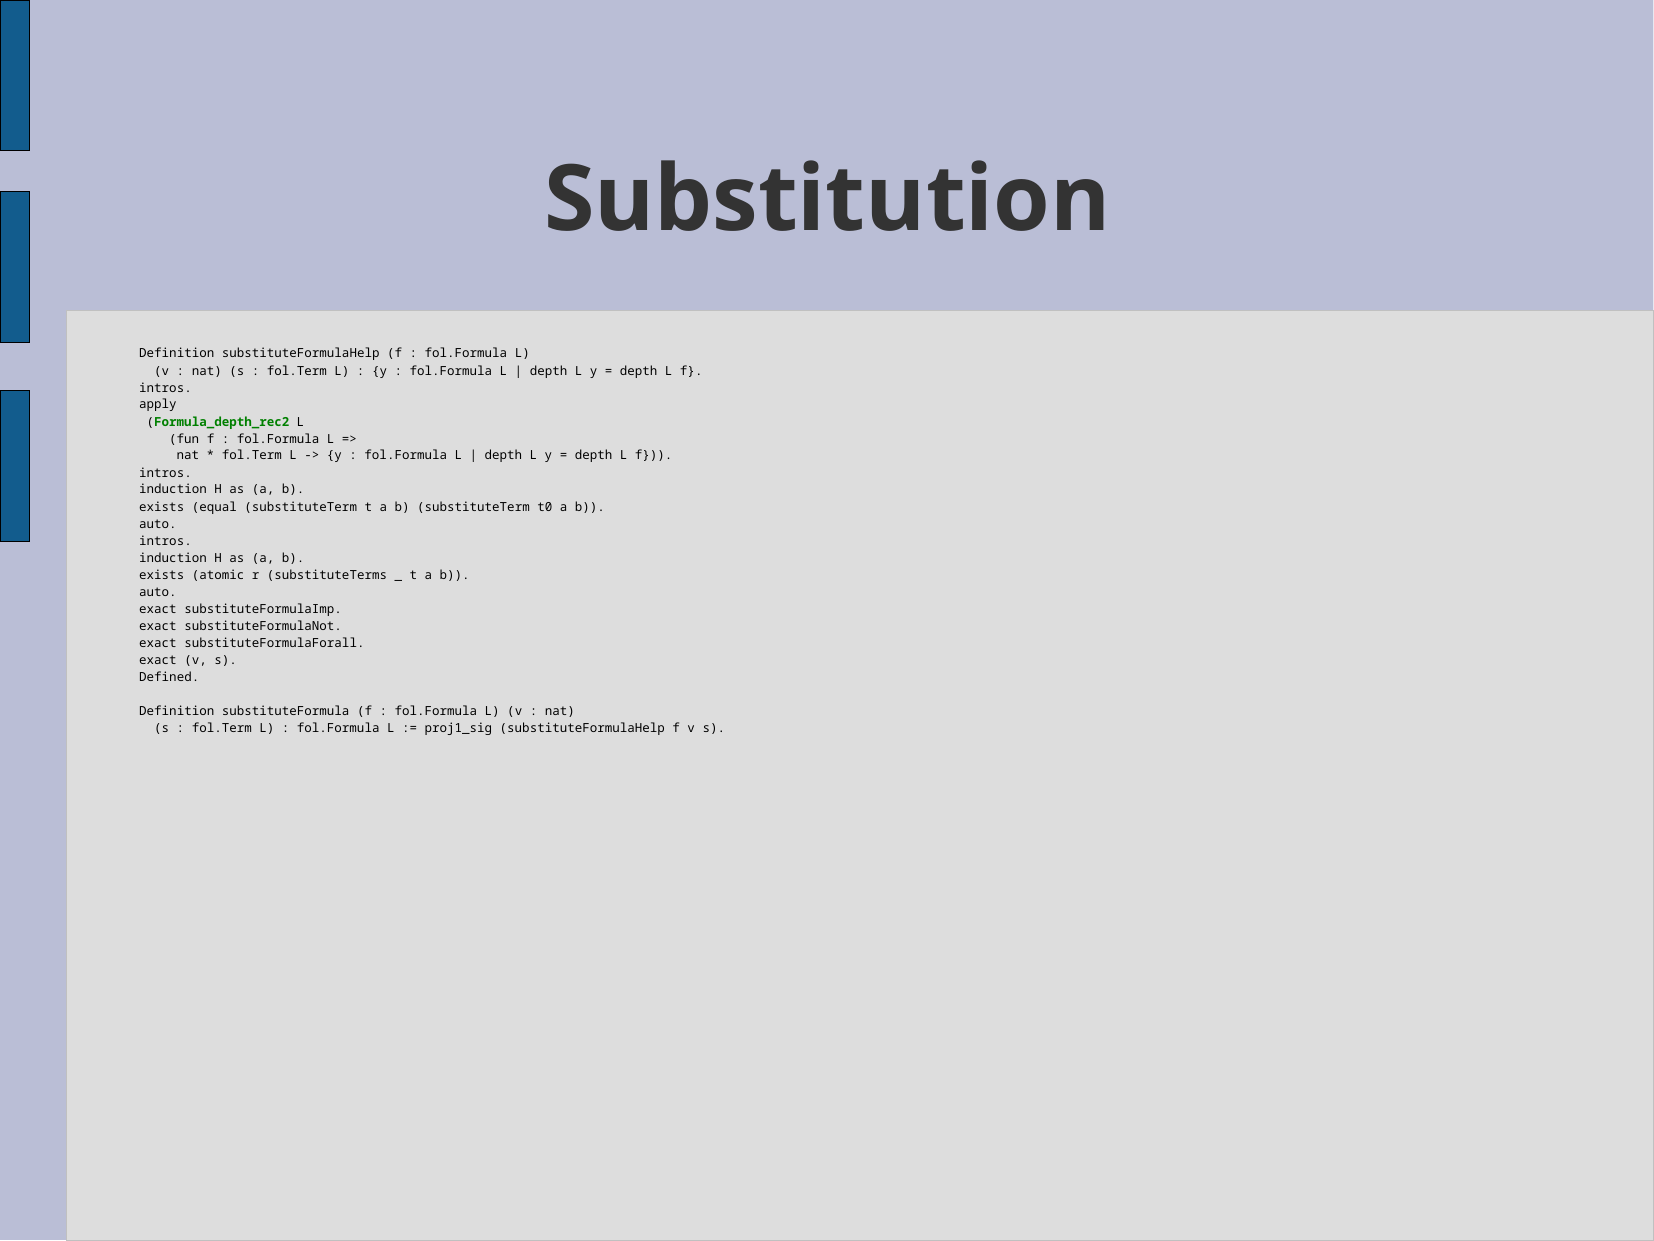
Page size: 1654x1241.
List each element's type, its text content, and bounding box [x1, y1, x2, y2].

list Definition substituteFormulaHelp (f : fol.Formula L) (v : nat) (s : fol.Term L) : {y : fol.Formula L | depth L y = depth L f}. intros. apply (Formula_depth_rec2 L (fun f : fol.Formula L => nat * fol.Term L -> {y : fol.Formula L | depth L y = depth L f})). intros. induction H as (a, b). exists (equal (substituteTerm t a b) (substituteTerm t0 a b)). auto. intros. induction H as (a, b). exists (atomic r (substituteTerms _ t a b)). auto. exact substituteFormulaImp. exact substituteFormulaNot. exact substituteFormulaForall. exact (v, s). Defined. Definition substituteFormula (f : fol.Formula L) (v : nat) (s : fol.Term L) : fol.Formula L := proj1_sig (substituteFormulaHelp f v s). [121, 344, 1534, 1127]
title Substitution [121, 91, 1534, 299]
